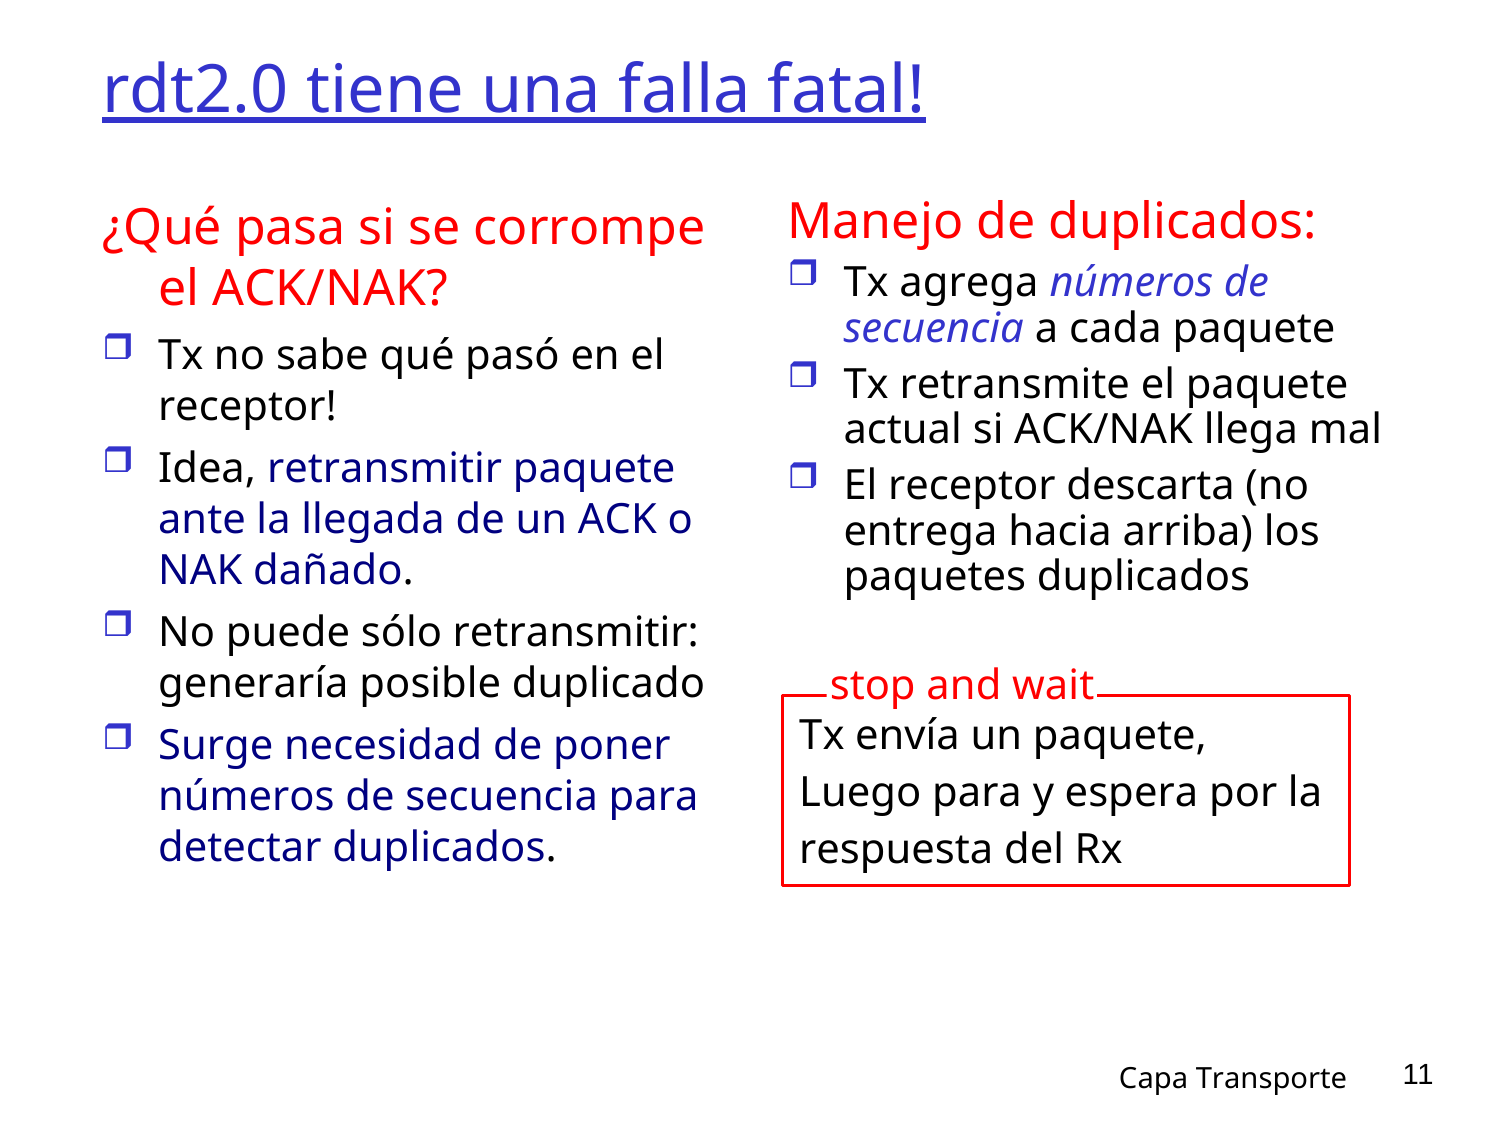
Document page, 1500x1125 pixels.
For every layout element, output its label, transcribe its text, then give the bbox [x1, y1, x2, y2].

list ¿Qué pasa si se corrompe el ACK/NAK? Tx no sabe qué pasó en el receptor! Idea, retransmitir paquete ante la llegada de un ACK o NAK dañado. No puede sólo retransmitir: generaría posible duplicado Surge necesidad de poner números de secuencia para detectar duplicados. [87, 187, 741, 1041]
text_box stop and wait [814, 647, 1110, 720]
title rdt2.0 tiene una falla fatal! [87, 15, 1463, 158]
text_box Tx envía un paquete, Luego para y espera por la respuesta del Rx [782, 695, 1350, 886]
list Manejo de duplicados: Tx agrega números de secuencia a cada paquete Tx retransmite el paquete actual si ACK/NAK llega mal El receptor descarta (no entrega hacia arriba) los paquetes duplicados [772, 187, 1426, 1041]
